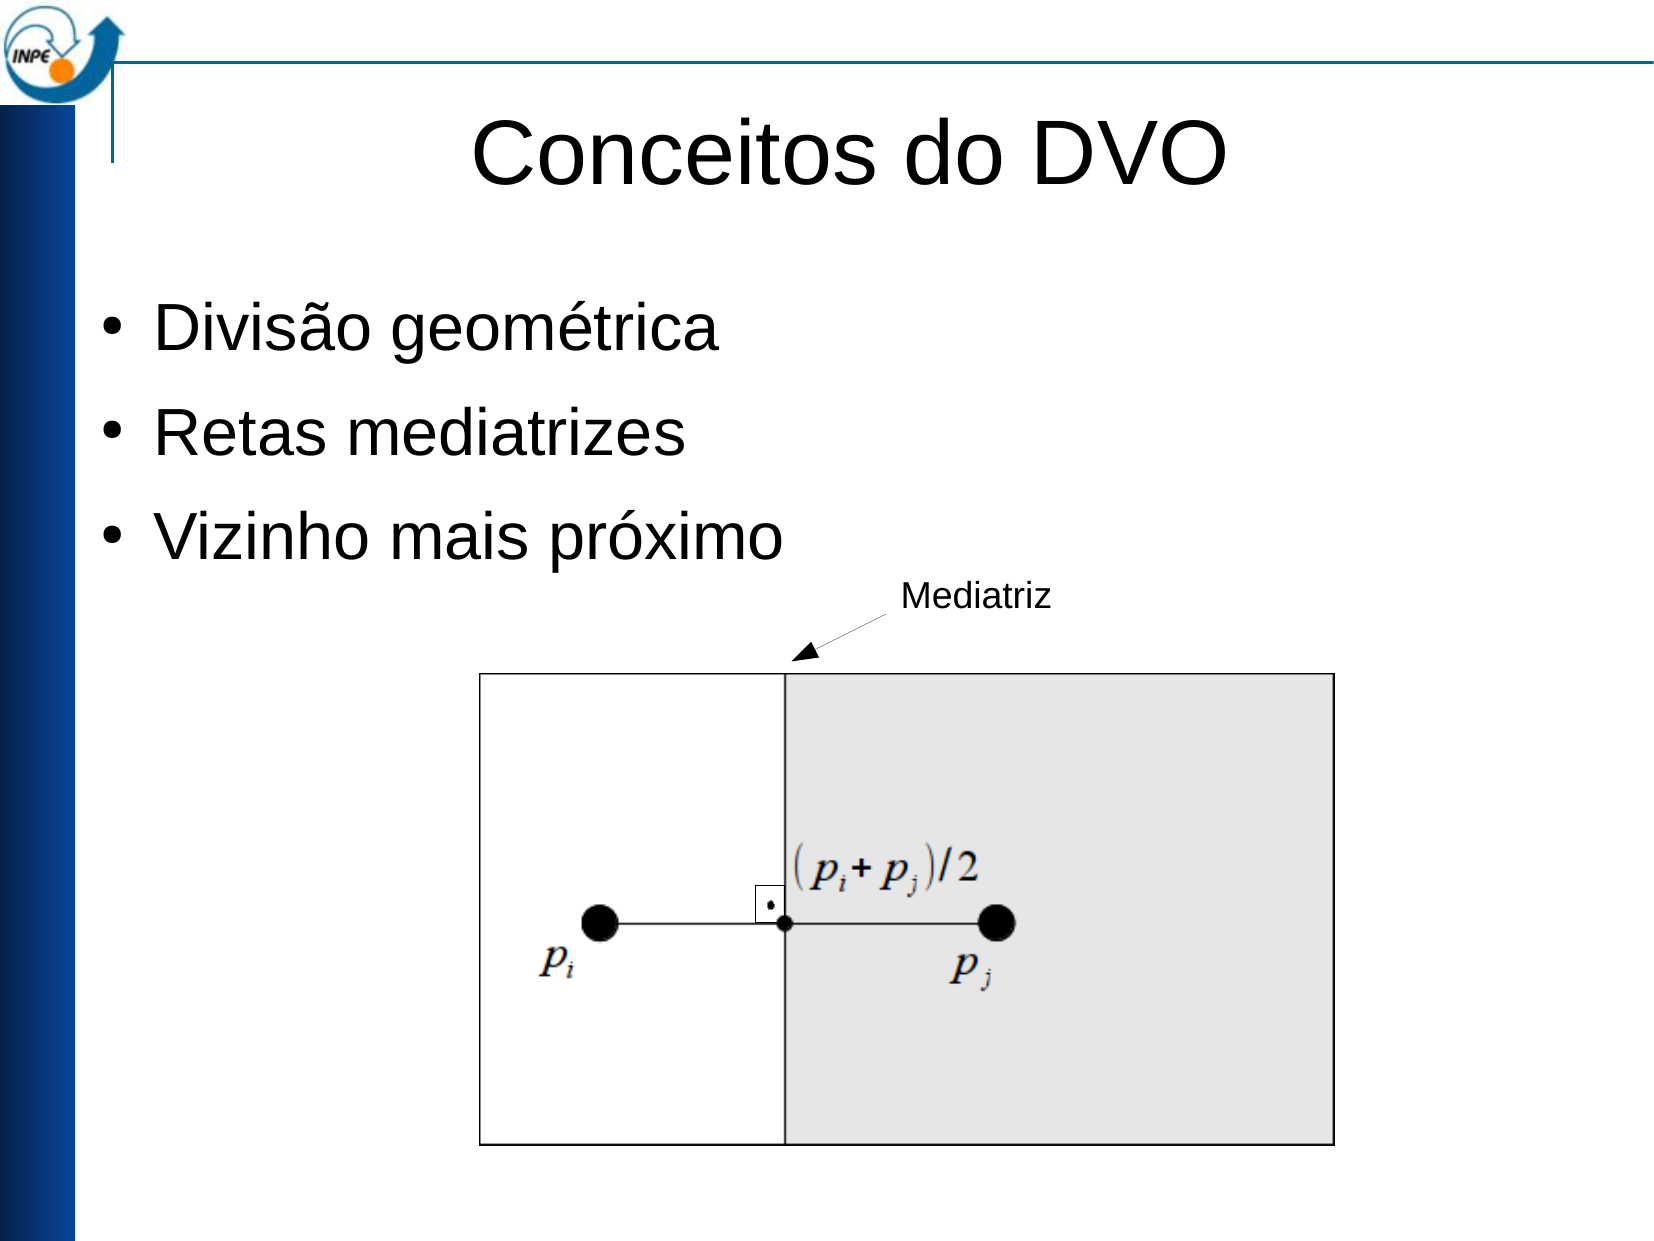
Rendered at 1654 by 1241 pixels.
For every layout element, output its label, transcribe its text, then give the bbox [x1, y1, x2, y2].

picture [0, 0, 126, 105]
picture [479, 673, 1335, 1146]
text_box [767, 900, 775, 910]
list Divisão geométrica Retas mediatrizes Vizinho mais próximo [82, 290, 1538, 1099]
text_box Mediatriz [885, 566, 1205, 624]
title Conceitos do DVO [82, 49, 1619, 257]
